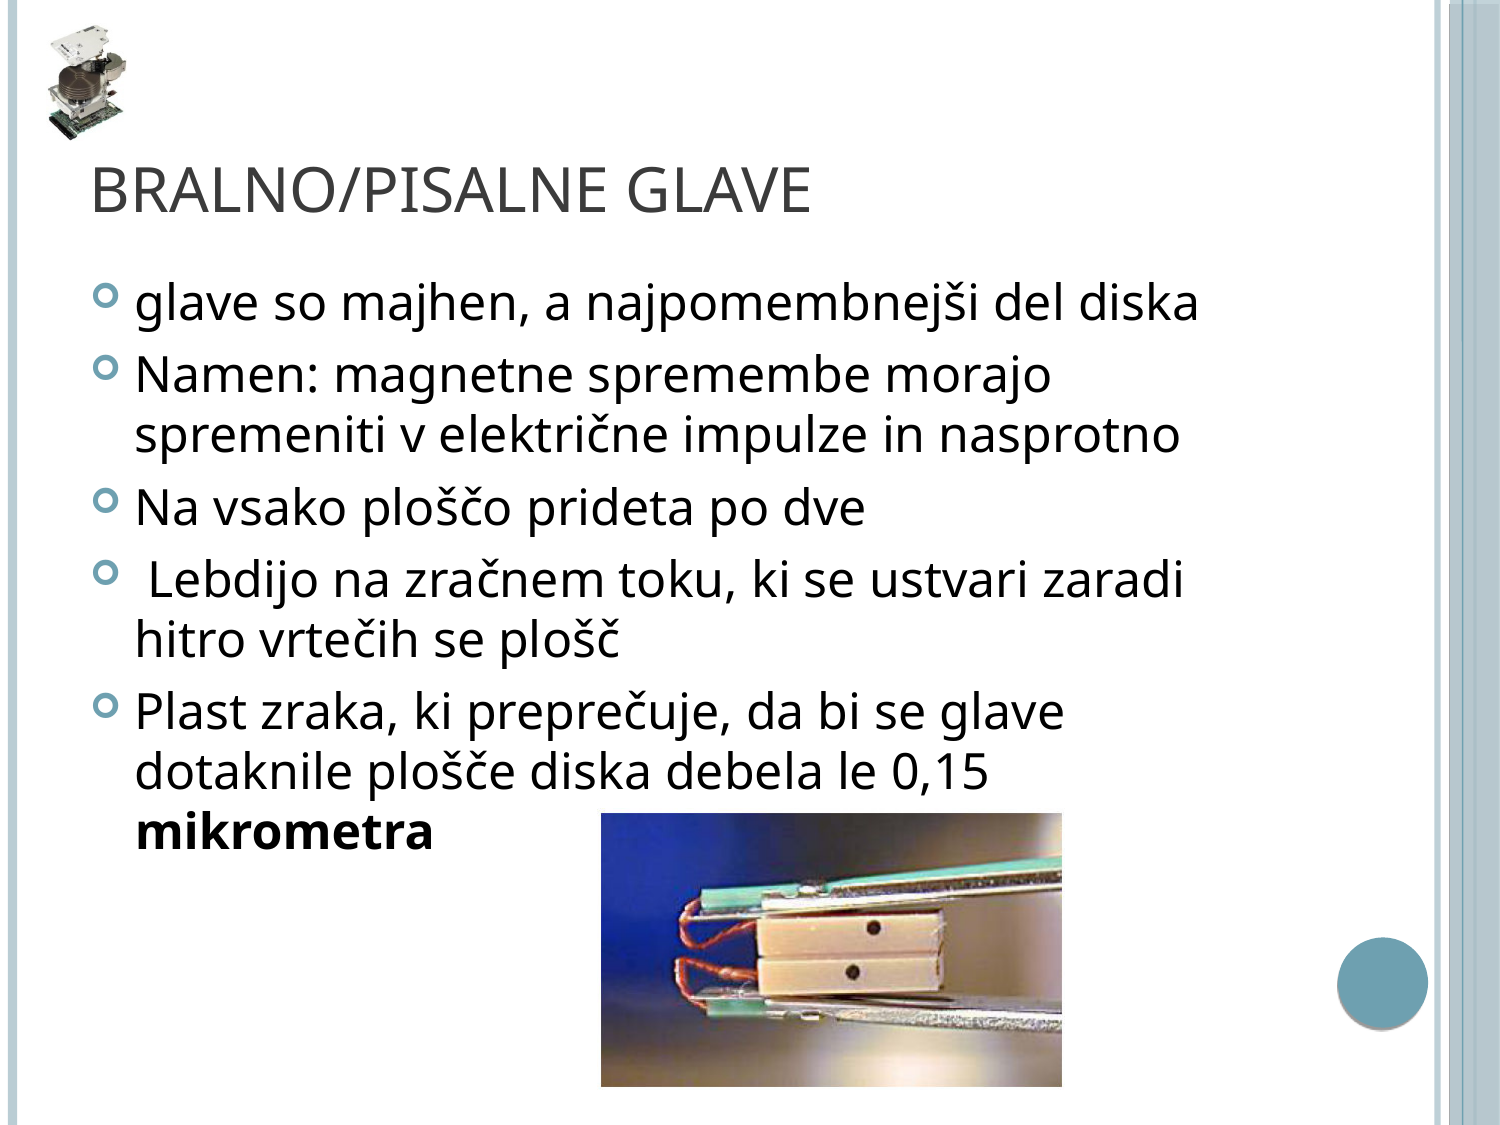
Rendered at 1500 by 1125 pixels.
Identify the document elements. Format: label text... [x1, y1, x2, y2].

picture [46, 23, 127, 141]
picture [597, 808, 1067, 1090]
title Bralno/pisalne glave [75, 45, 1300, 233]
list glave so majhen, a najpomembnejši del diska Namen: magnetne spremembe morajo spremeniti v električne impulze in nasprotno Na vsako ploščo prideta po dve Lebdijo na zračnem toku, ki se ustvari zaradi hitro vrtečih se plošč Plast zraka, ki preprečuje, da bi se glave dotaknile plošče diska debela le 0,15 mikrometra [75, 262, 1300, 1062]
